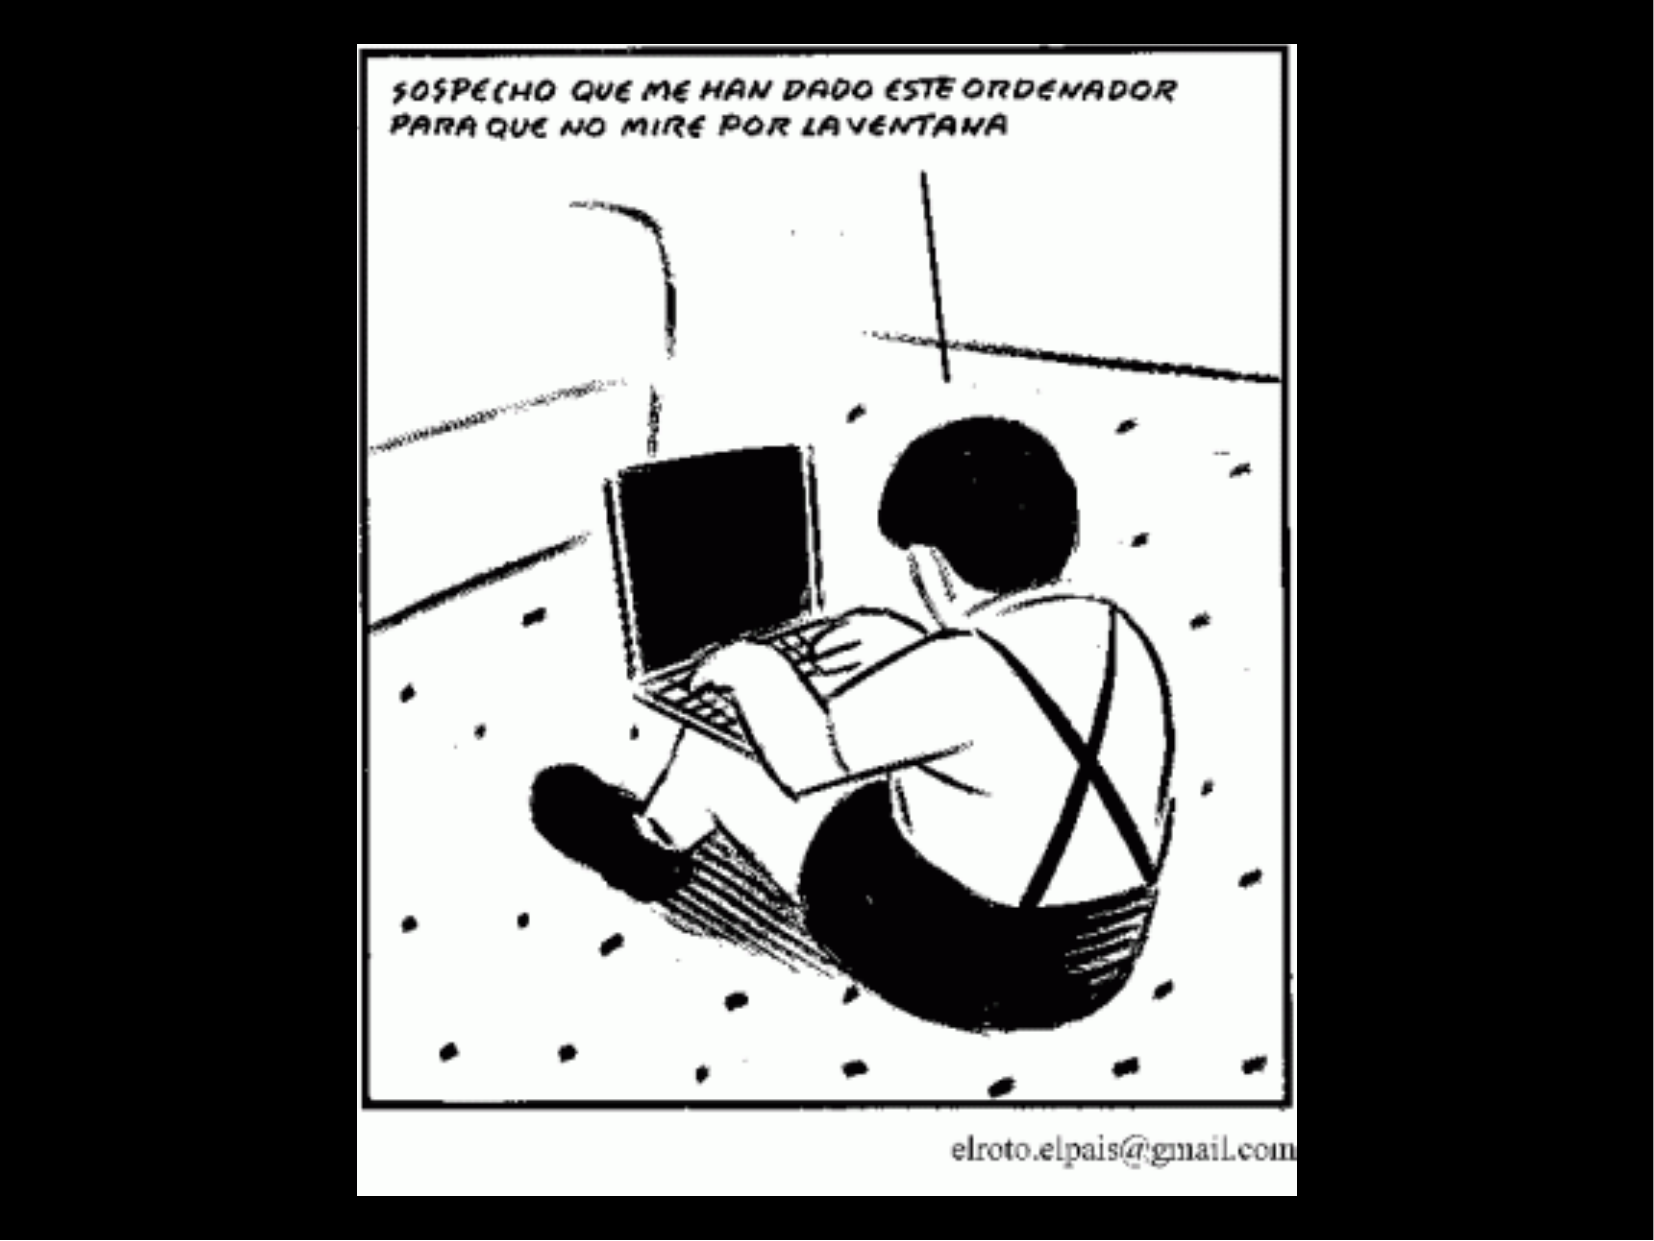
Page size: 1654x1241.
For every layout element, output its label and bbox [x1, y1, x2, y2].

picture [357, 44, 1297, 1196]
